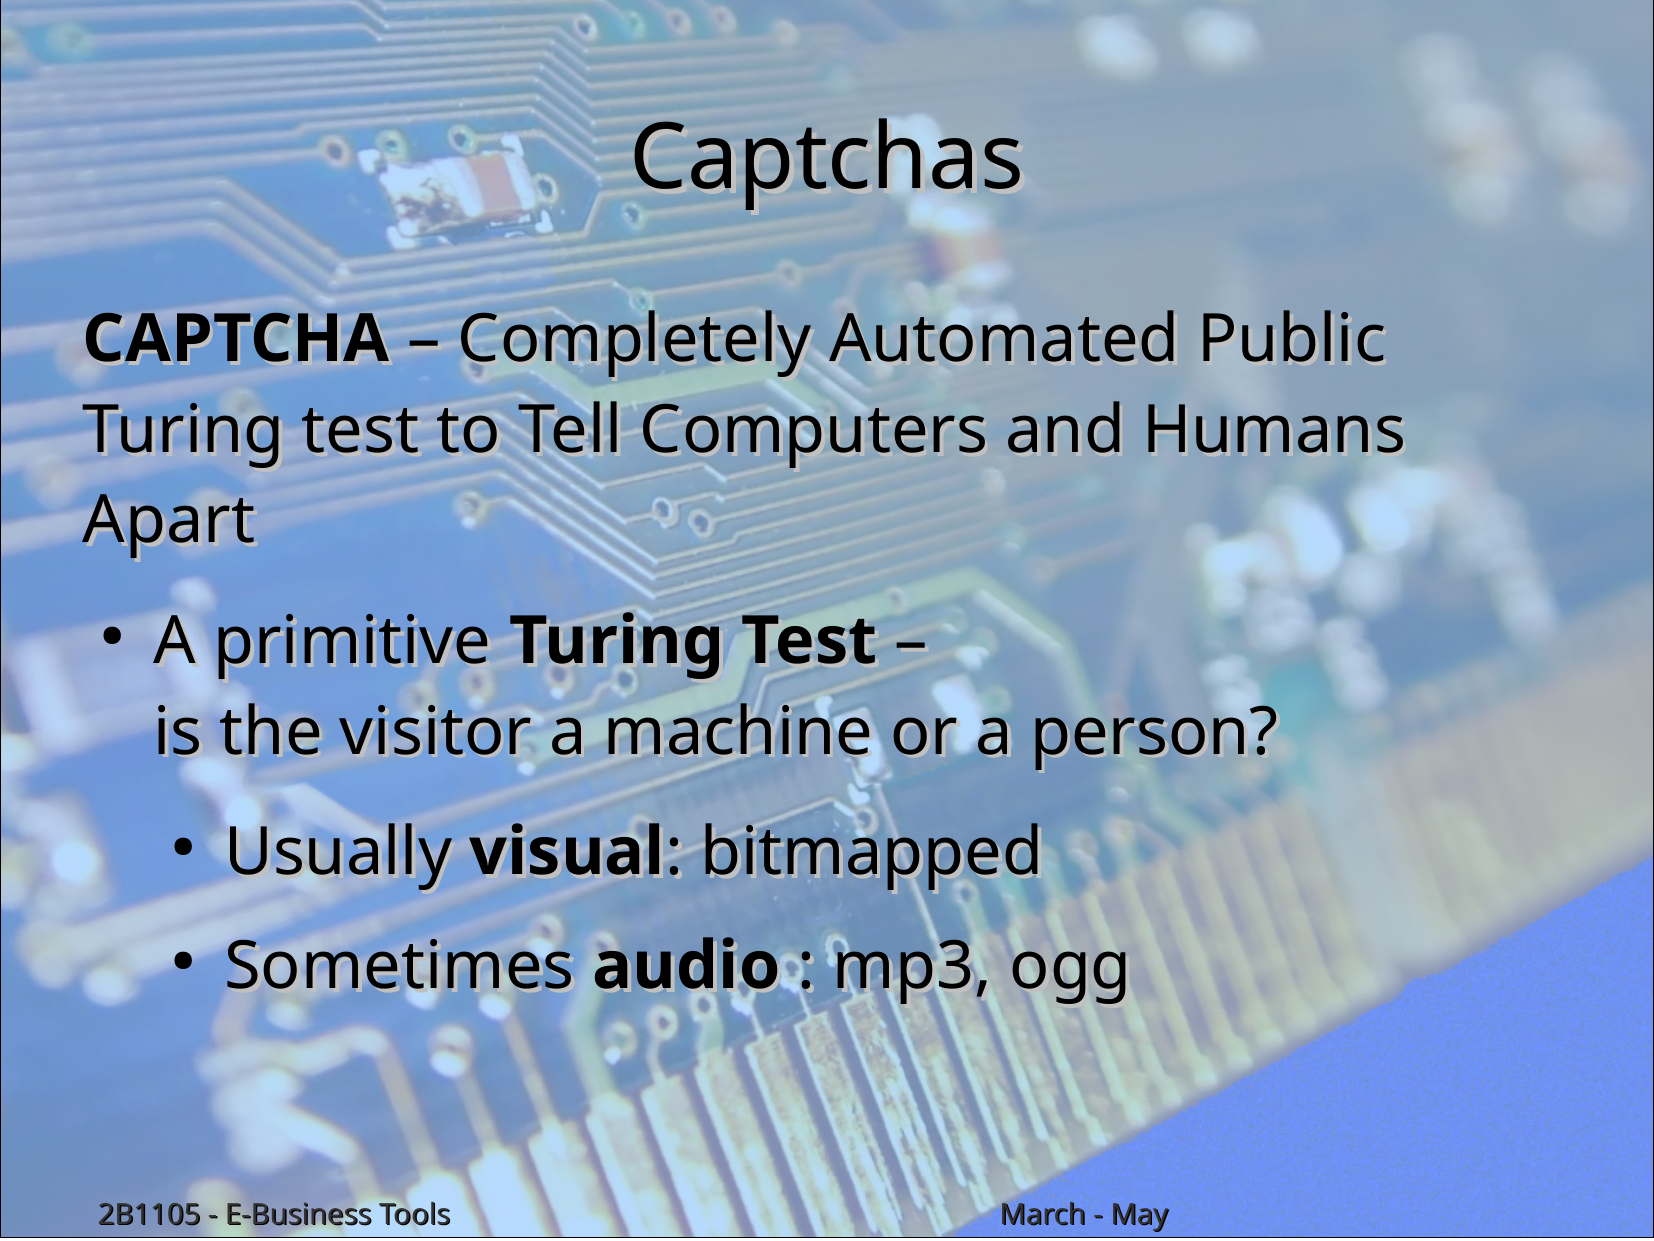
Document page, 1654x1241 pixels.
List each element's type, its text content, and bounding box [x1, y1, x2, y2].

list CAPTCHA – Completely Automated Public Turing test to Tell Computers and Humans Apart A primitive Turing Test – is the visitor a machine or a person? Usually visual: bitmapped Sometimes audio : mp3, ogg [82, 290, 1571, 1094]
title Captchas [82, 56, 1571, 250]
